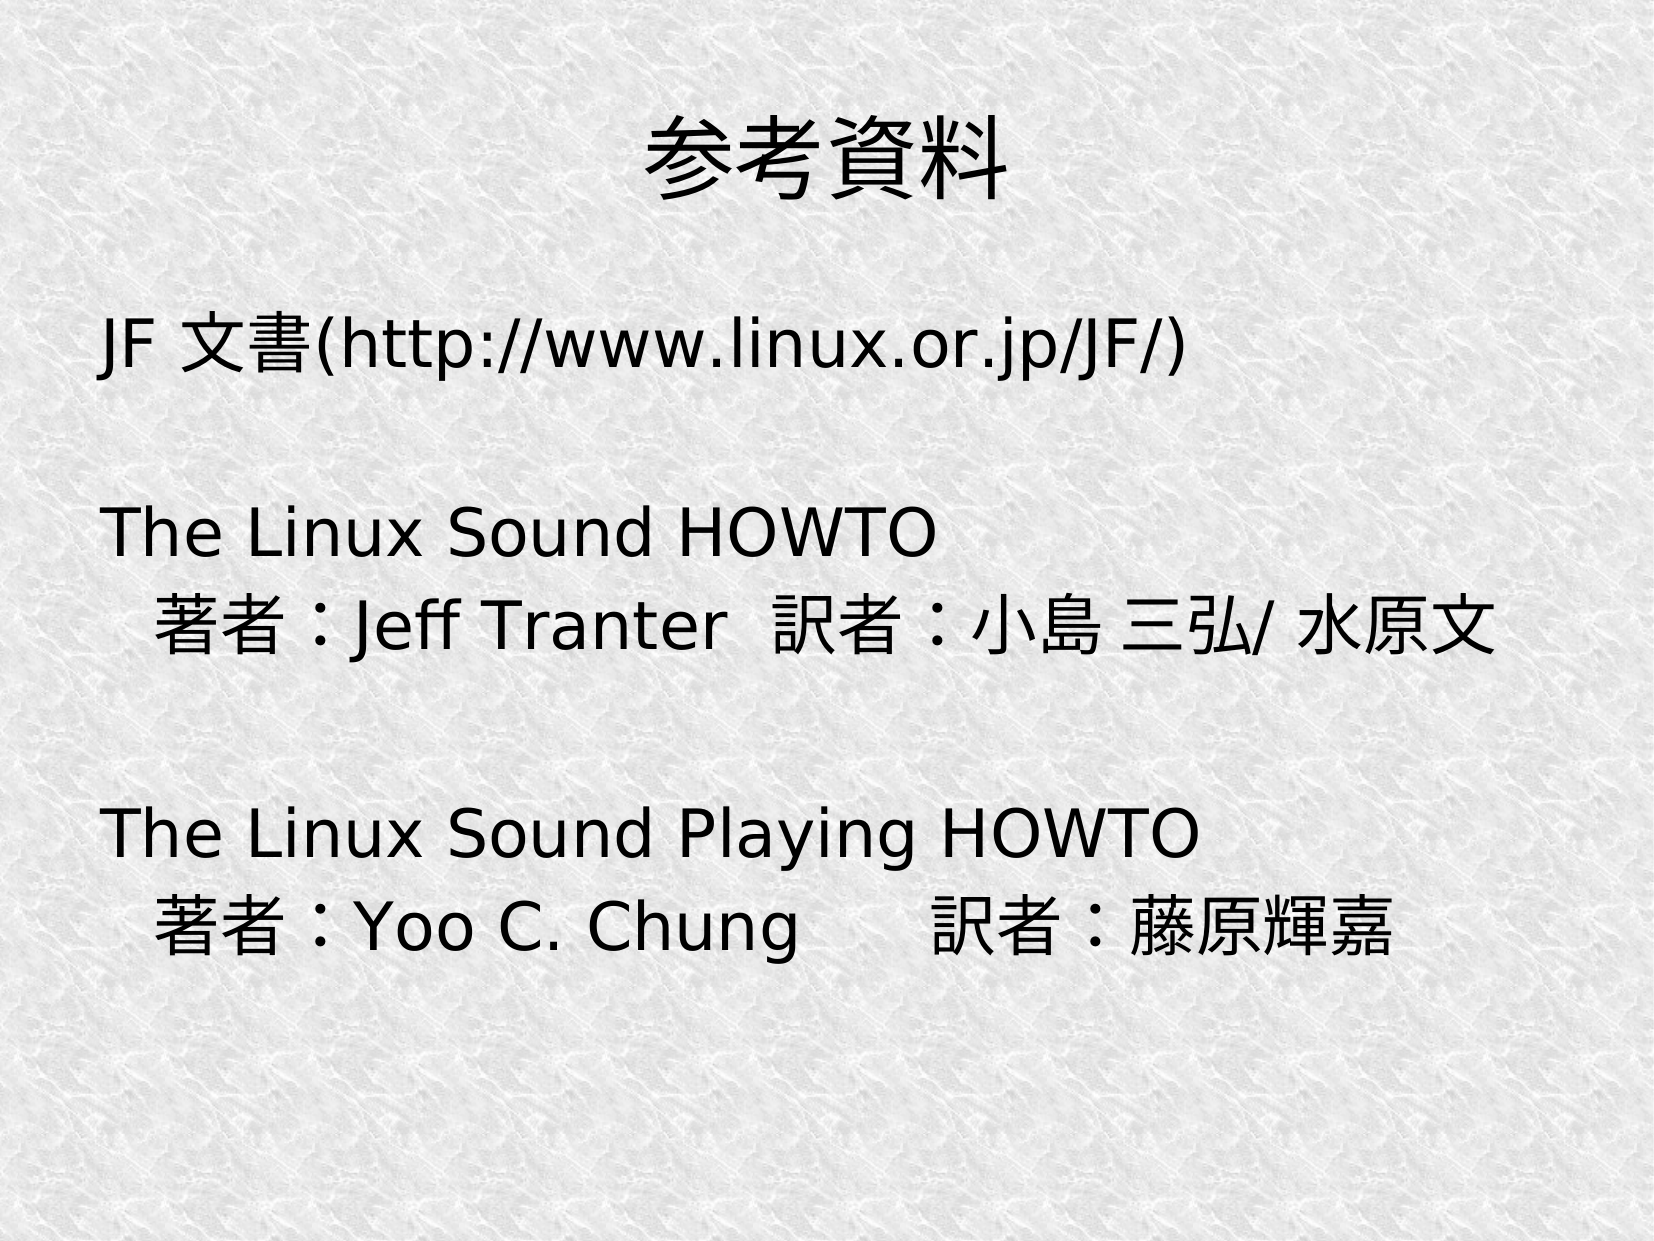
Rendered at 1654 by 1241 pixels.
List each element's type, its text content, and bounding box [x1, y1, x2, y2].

title 参考資料 [82, 56, 1571, 250]
picture [0, 0, 1654, 1241]
list JF 文書(http://www.linux.or.jp/JF/) The Linux Sound HOWTO 著者：Jeff Tranter 訳者：小島 三弘/ 水原文 The Linux Sound Playing HOWTO 著者：Yoo C. Chung 訳者：藤原輝嘉 [82, 290, 1571, 1094]
